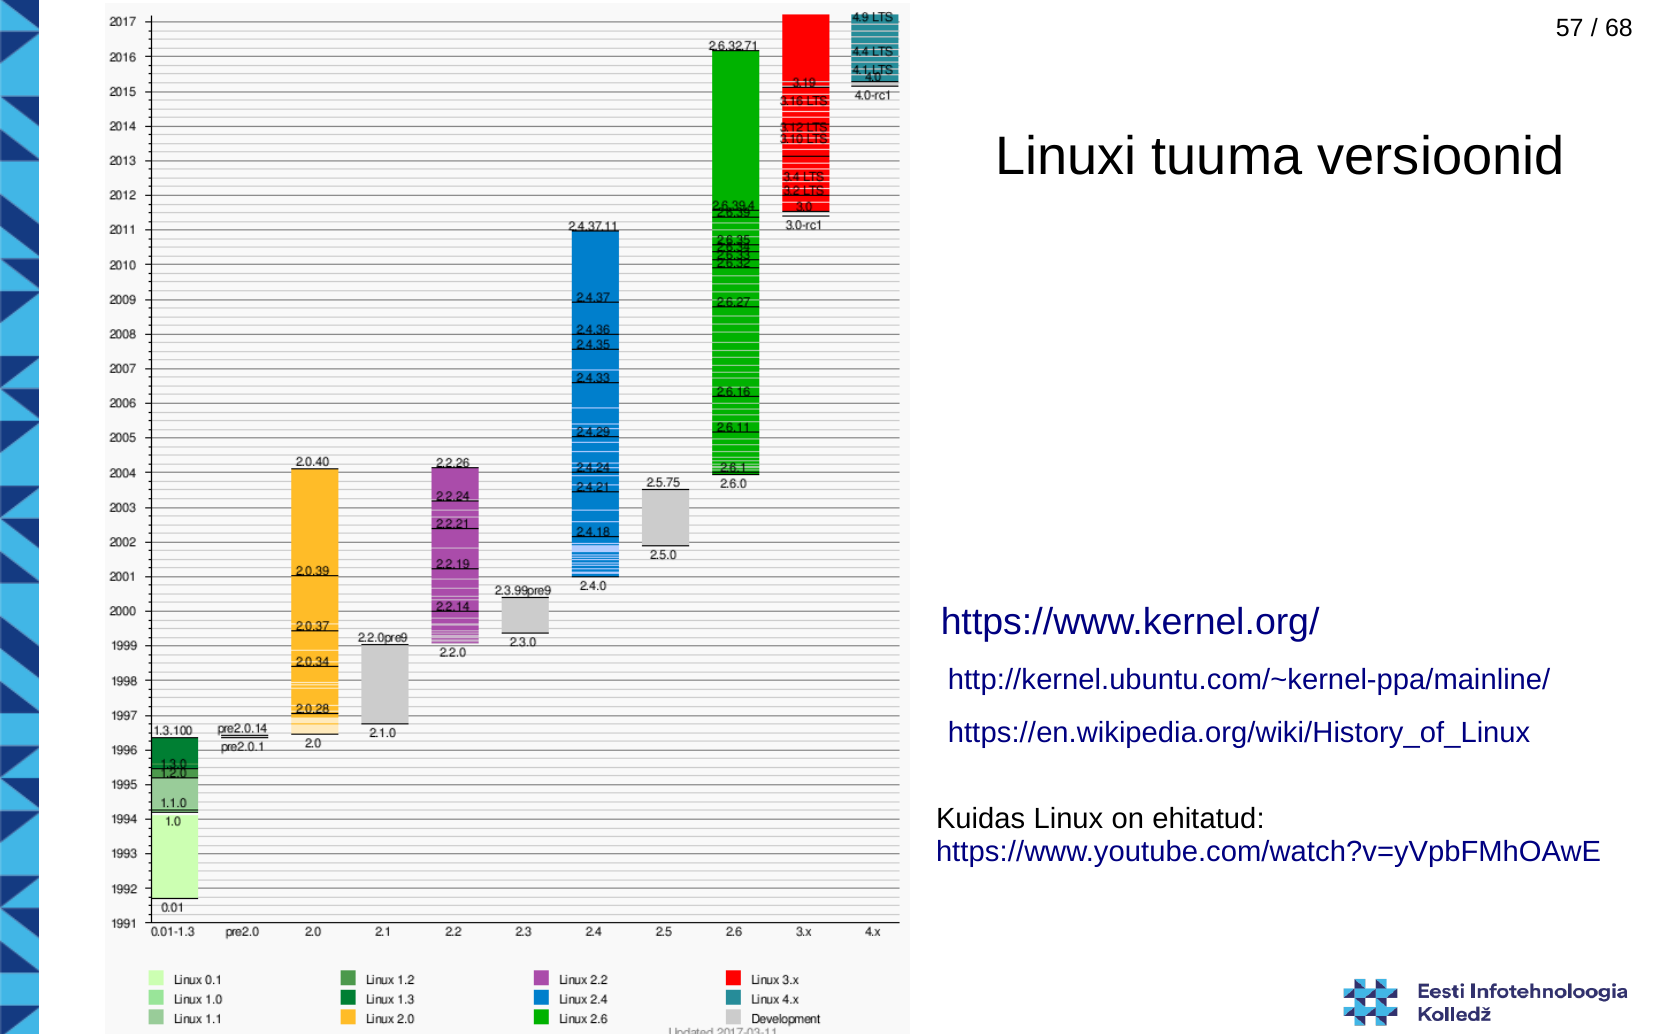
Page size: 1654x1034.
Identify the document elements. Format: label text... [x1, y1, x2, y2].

text_box Linuxi tuuma versioonid [980, 118, 1583, 201]
picture [105, 3, 910, 1034]
text_box https://en.wikipedia.org/wiki/History_of_Linux [933, 708, 1552, 757]
text_box https://www.kernel.org/ [925, 593, 1335, 651]
text_box Kuidas Linux on ehitatud: https://www.youtube.com/watch?v=yVpbFMhOAwE [921, 794, 1630, 875]
text_box http://kernel.ubuntu.com/~kernel-ppa/mainline/ [933, 655, 1571, 704]
